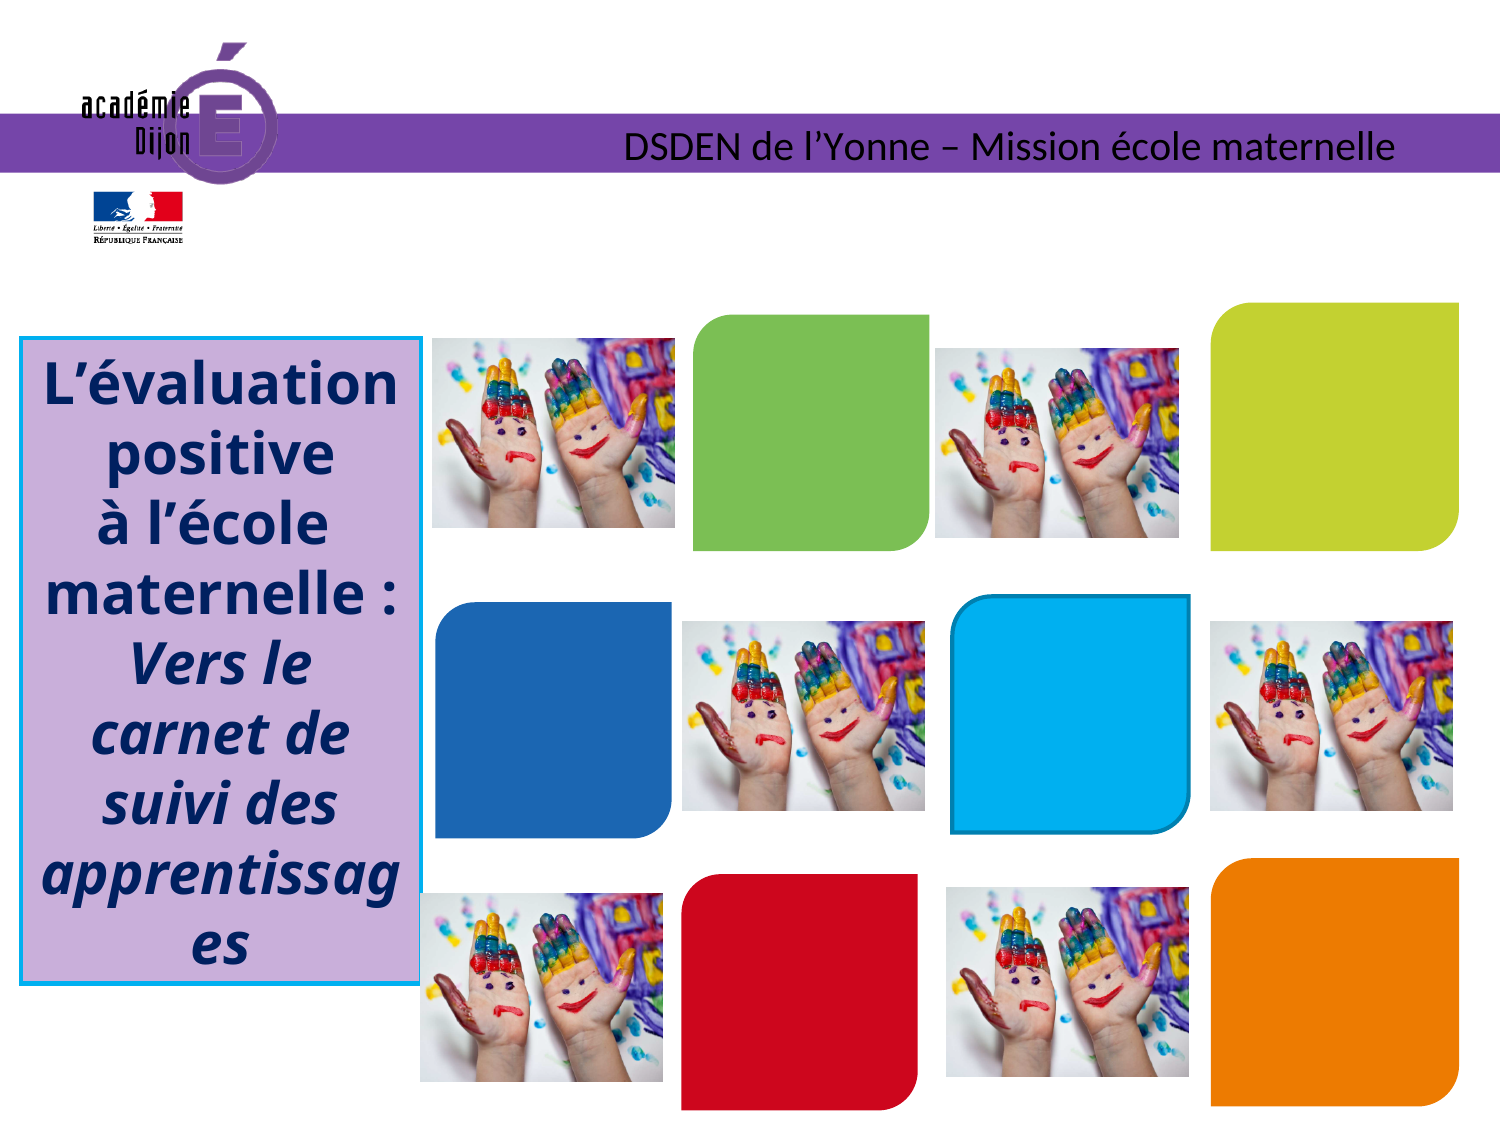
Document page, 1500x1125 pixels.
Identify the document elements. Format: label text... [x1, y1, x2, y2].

text_box [435, 602, 672, 839]
text_box [1210, 858, 1460, 1107]
picture [432, 338, 675, 528]
text_box [952, 596, 1189, 833]
picture [82, 42, 278, 244]
text_box [681, 874, 918, 1111]
text_box L’évaluation positive à l’école maternelle : Vers le carnet de suivi des apprentissages [21, 338, 421, 984]
picture [1210, 621, 1453, 811]
text_box [1210, 302, 1459, 552]
picture [682, 621, 925, 811]
text_box DSDEN de l’Yonne – Mission école maternelle [478, 113, 1412, 174]
text_box [693, 314, 930, 552]
picture [946, 887, 1189, 1077]
picture [420, 893, 663, 1083]
picture [935, 348, 1179, 538]
